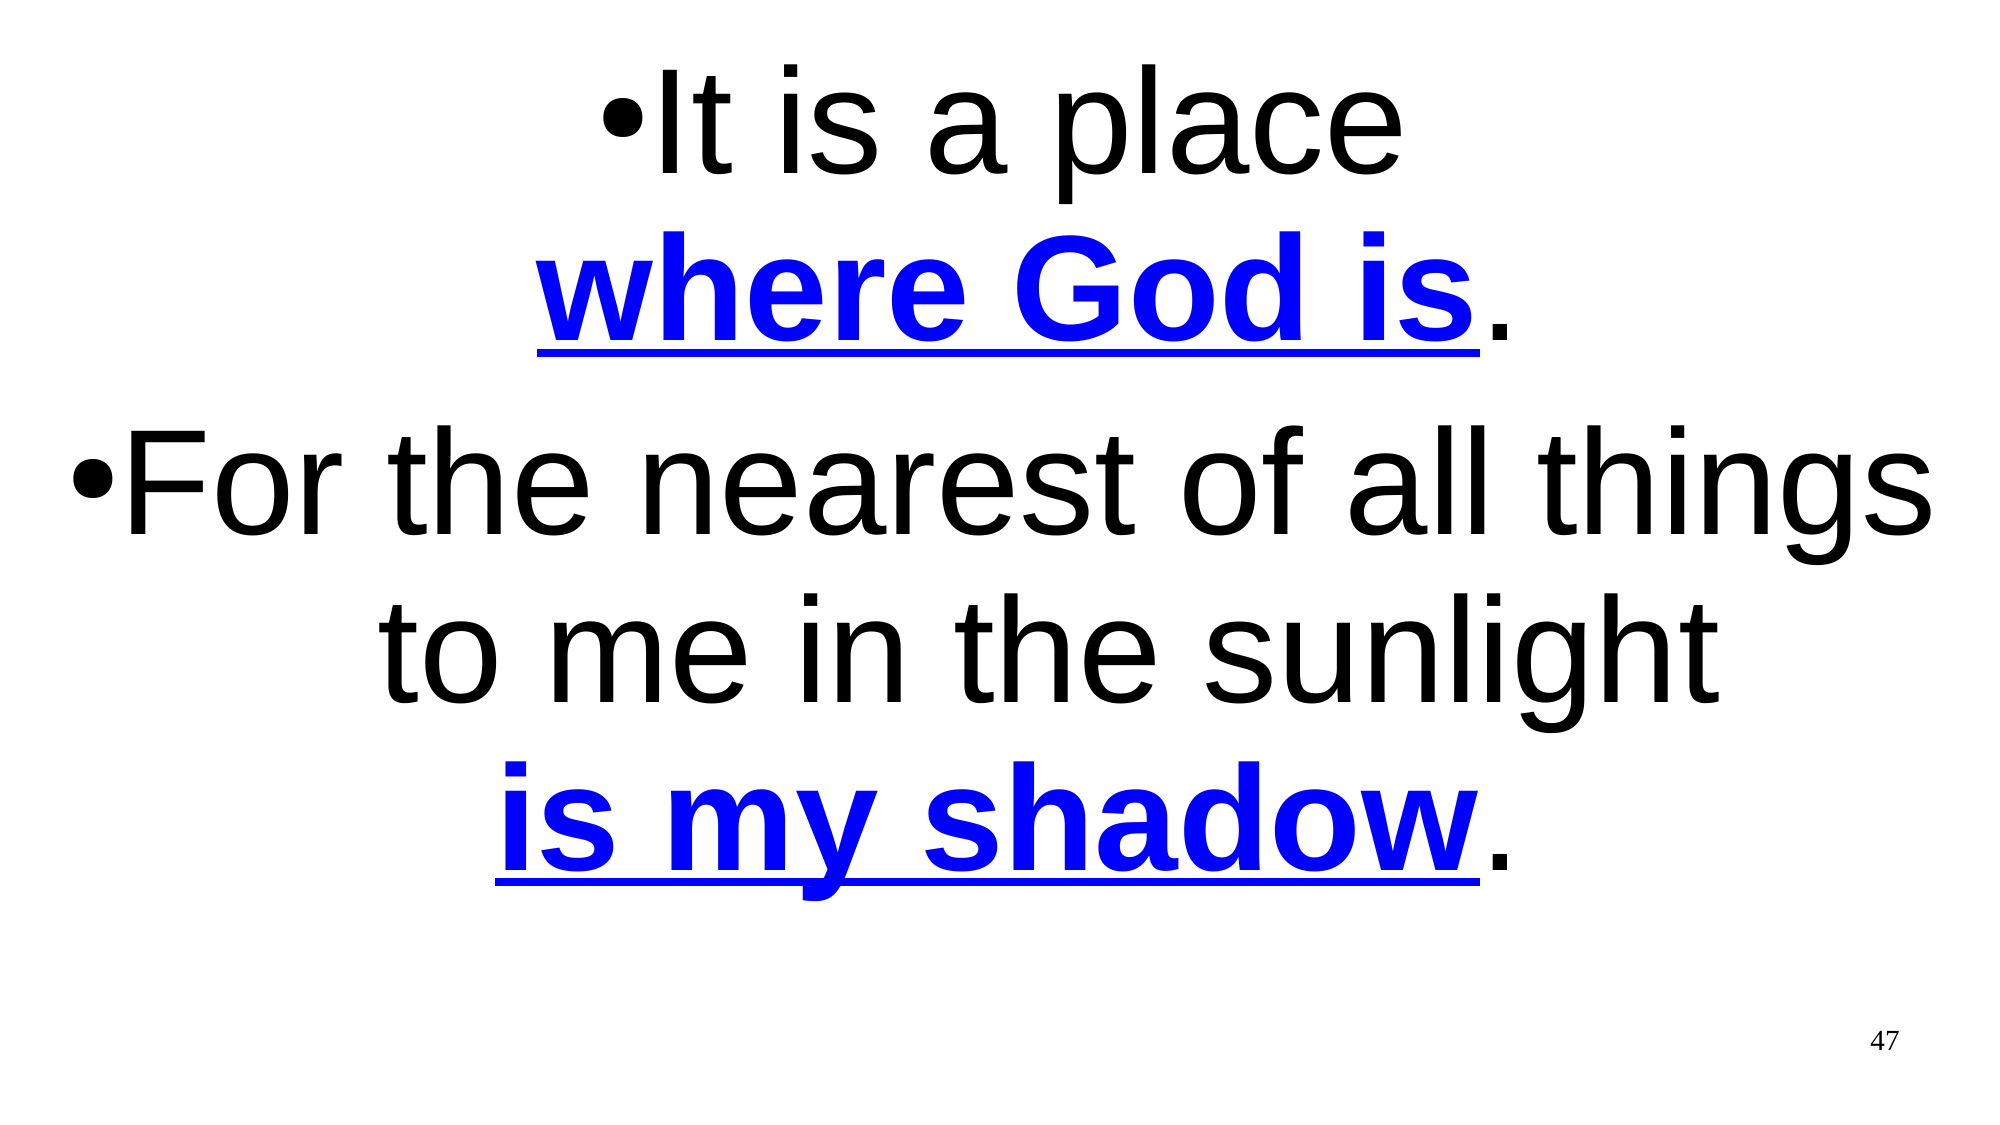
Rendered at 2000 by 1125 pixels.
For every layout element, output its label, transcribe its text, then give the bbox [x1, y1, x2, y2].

list It is a place where God is. For the nearest of all things to me in the sunlight is my shadow. [37, 37, 1951, 1088]
